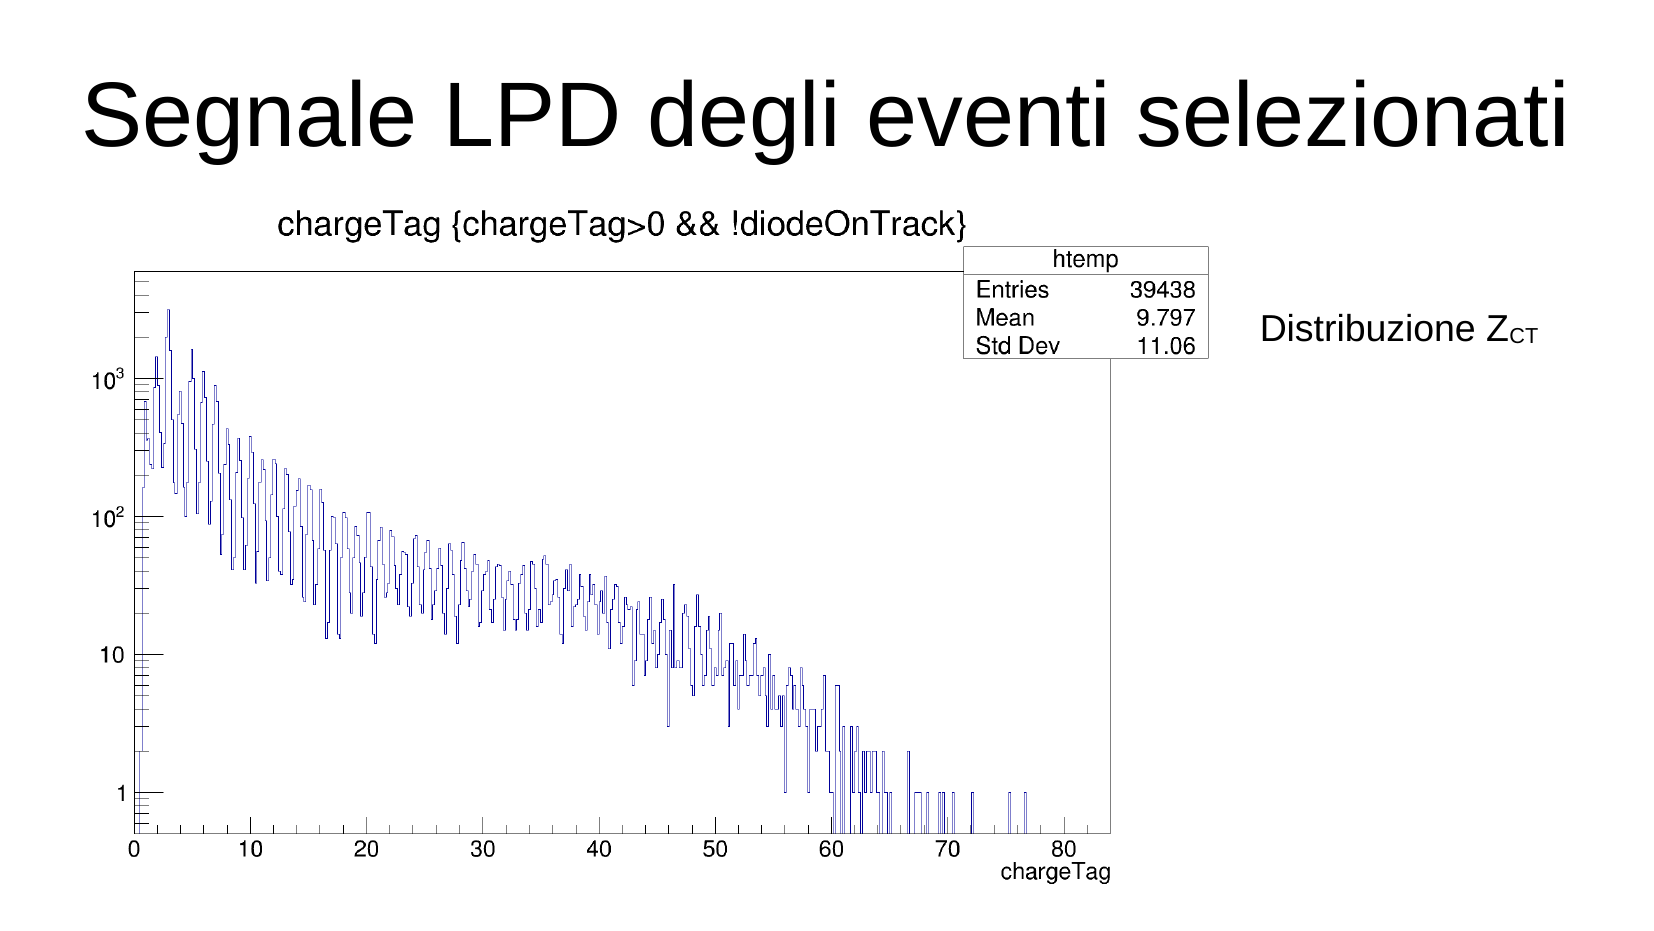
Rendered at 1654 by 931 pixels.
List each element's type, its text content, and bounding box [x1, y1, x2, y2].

title Segnale LPD degli eventi selezionati [48, 12, 1605, 218]
text_box Distribuzione ZCT [1245, 300, 1606, 357]
picture [30, 202, 1216, 886]
